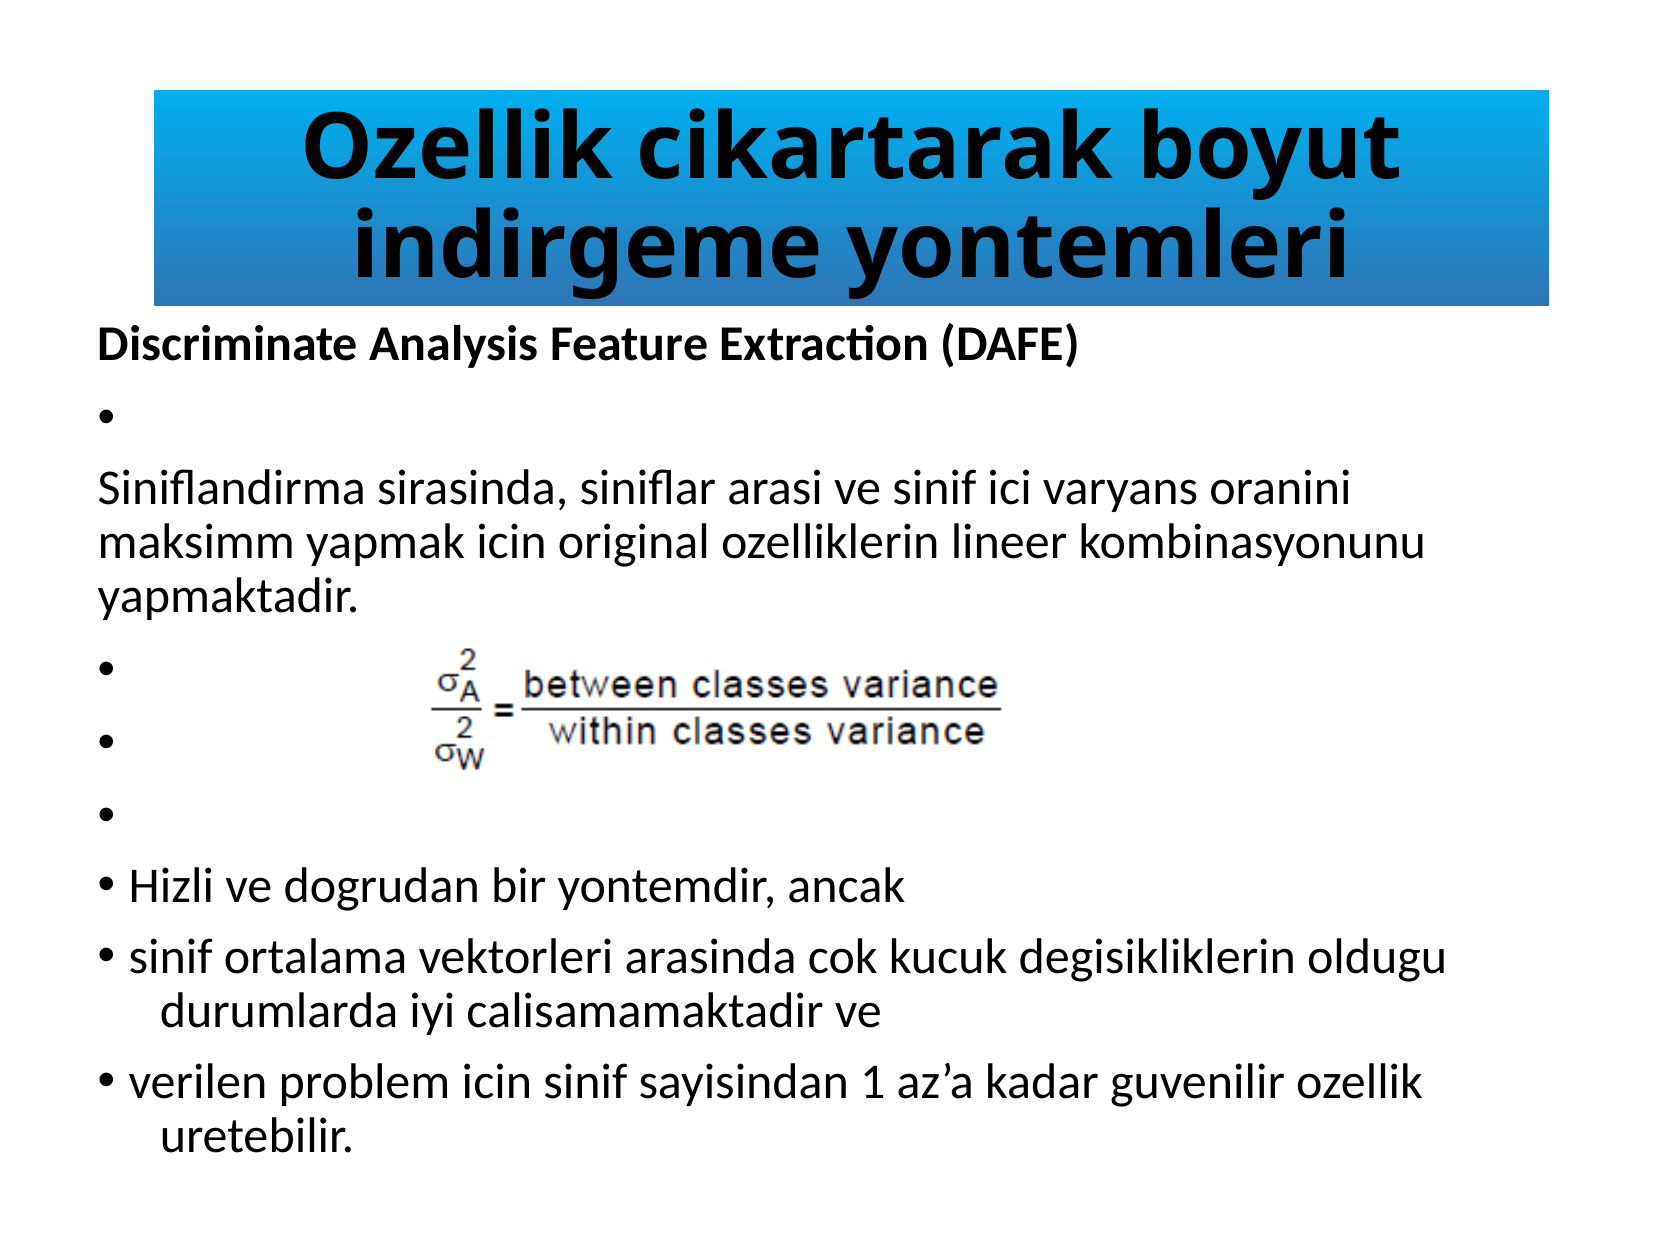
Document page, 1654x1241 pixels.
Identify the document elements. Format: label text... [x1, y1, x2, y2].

text_box Ozellik cikartarak boyut indirgeme yontemleri [154, 90, 1550, 306]
picture [413, 628, 1073, 783]
text_box Discriminate Analysis Feature Extraction (DAFE) Siniflandirma sirasinda, siniflar arasi ve sinif ici varyans oranini maksimm yapmak icin original ozelliklerin lineer kombinasyonunu yapmaktadir. Hizli ve dogrudan bir yontemdir, ancak sinif ortalama vektorleri arasinda cok kucuk degisikliklerin oldugu durumlarda iyi calisamamaktadir ve verilen problem icin sinif sayisindan 1 az’a kadar guvenilir ozellik uretebilir. [82, 309, 1571, 1110]
